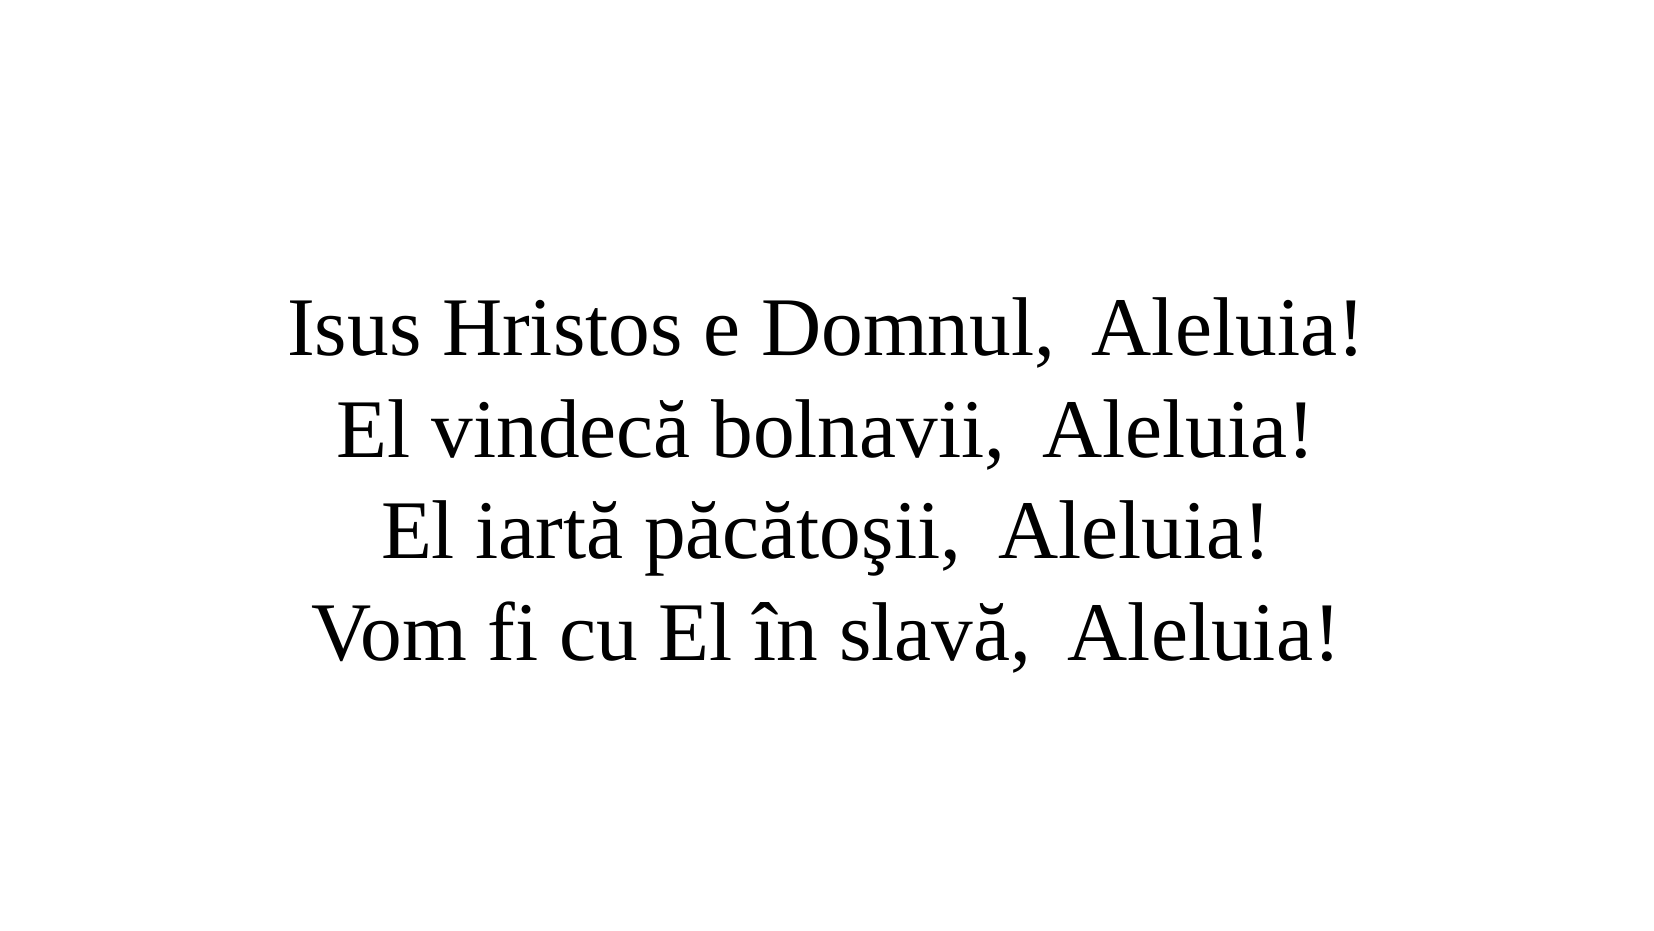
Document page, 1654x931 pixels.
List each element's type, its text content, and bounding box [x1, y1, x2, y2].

subtitle Isus Hristos e Domnul, Aleluia! El vindecă bolnavii, Aleluia! El iartă păcătoşii, Aleluia! Vom fi cu El în slavă, Aleluia! [165, 205, 1489, 745]
